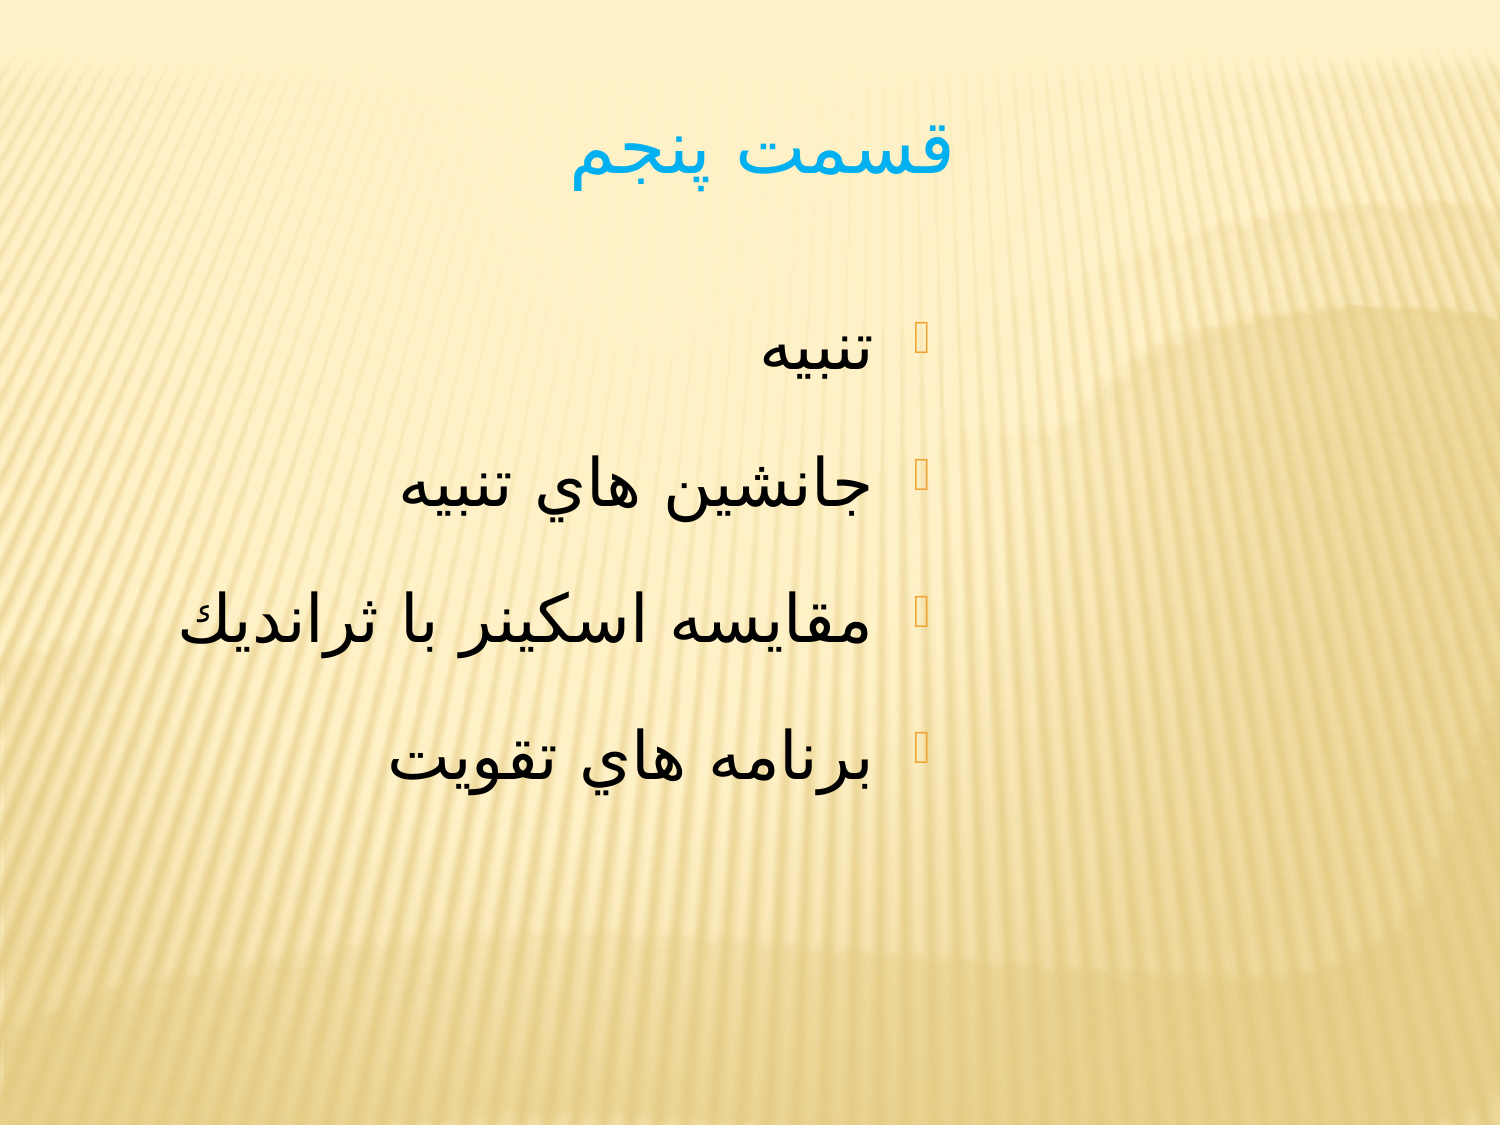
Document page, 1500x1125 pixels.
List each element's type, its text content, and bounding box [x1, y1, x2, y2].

list تنبيه جانشين هاي تنبيه مقايسه اسكينر با ثرانديك برنامه هاي تقويت [50, 254, 1476, 998]
title قسمت پنجم [50, 75, 1476, 213]
